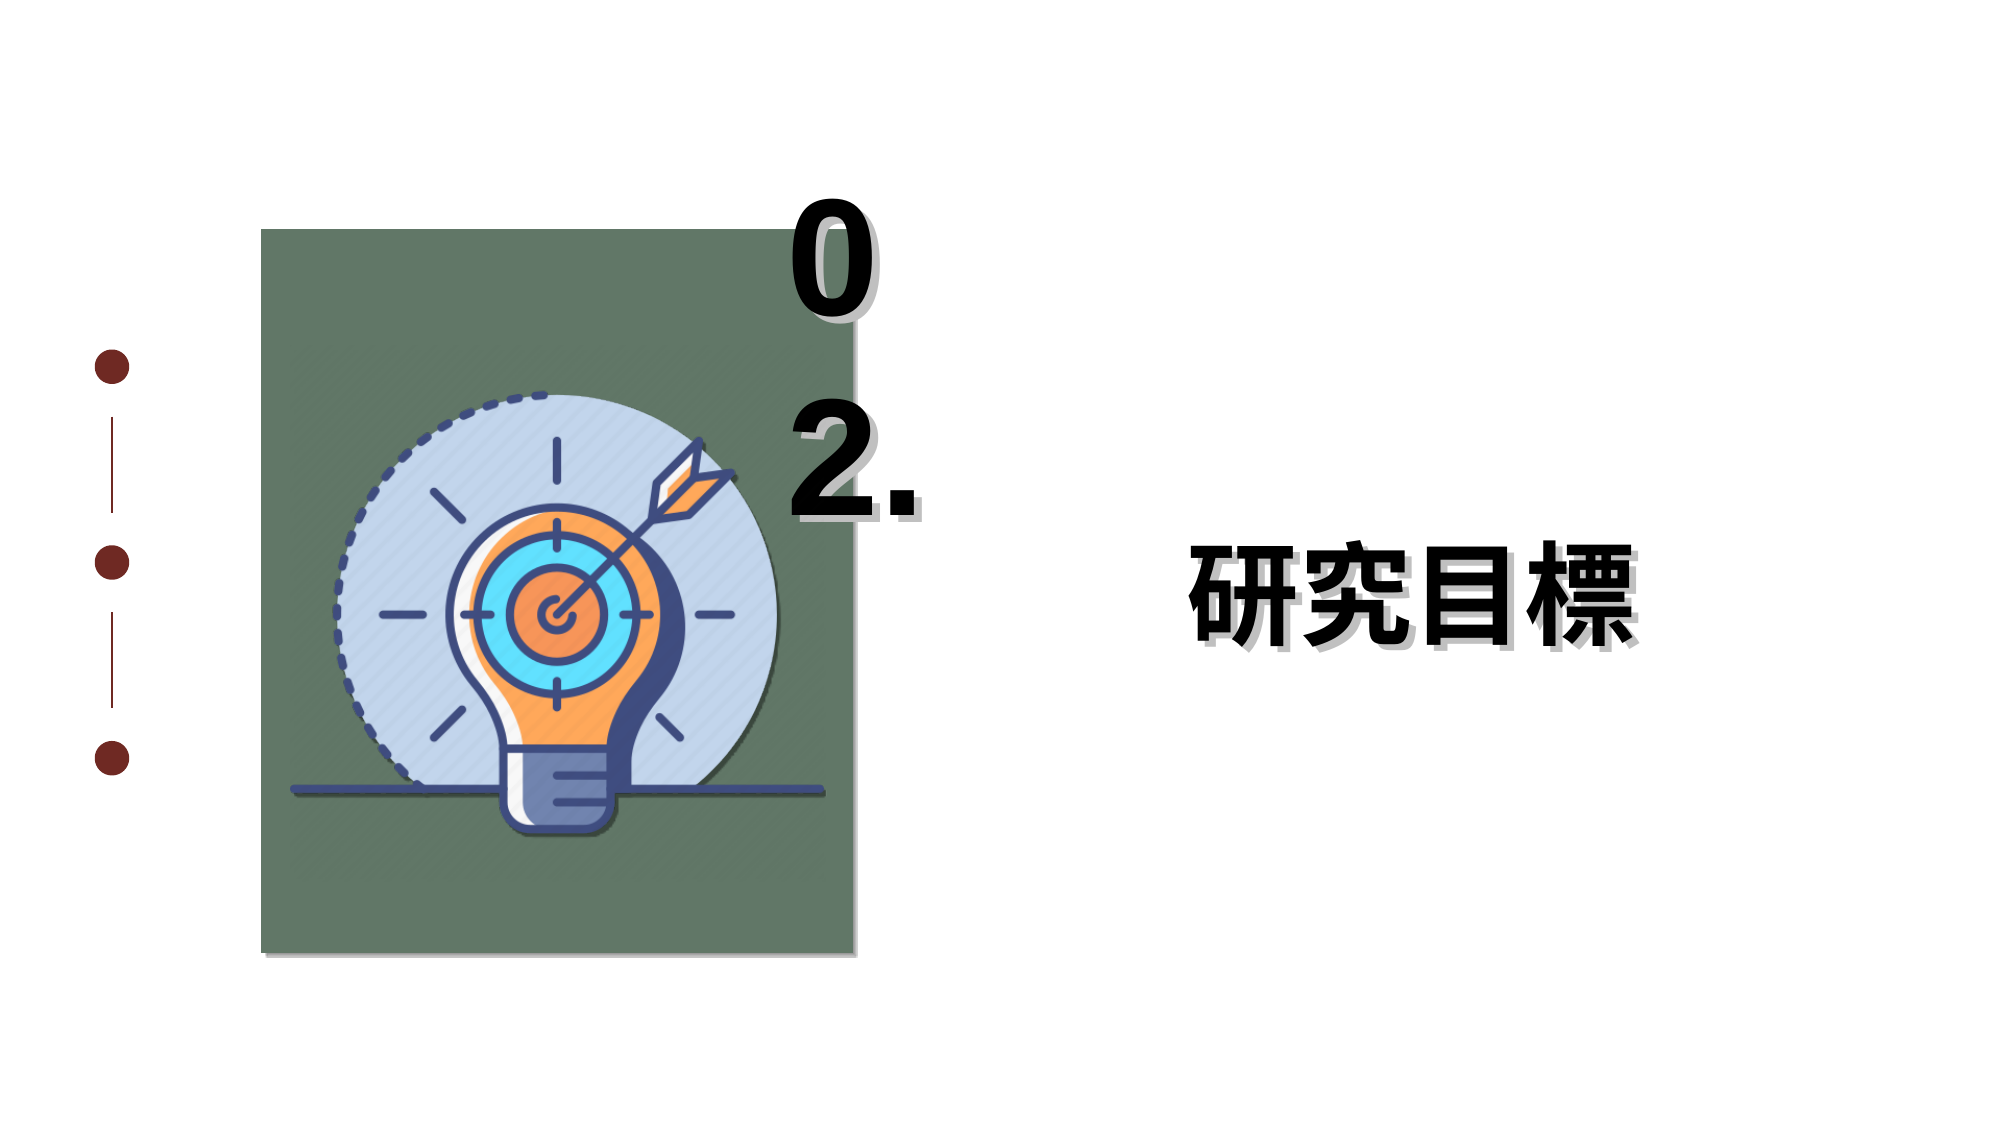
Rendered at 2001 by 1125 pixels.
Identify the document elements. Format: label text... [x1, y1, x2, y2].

text_box 02. [771, 141, 984, 561]
text_box [95, 546, 129, 579]
text_box [95, 742, 129, 775]
text_box 研究目標 [1099, 516, 1725, 668]
text_box [262, 230, 852, 952]
text_box [95, 350, 129, 383]
picture [290, 345, 824, 879]
